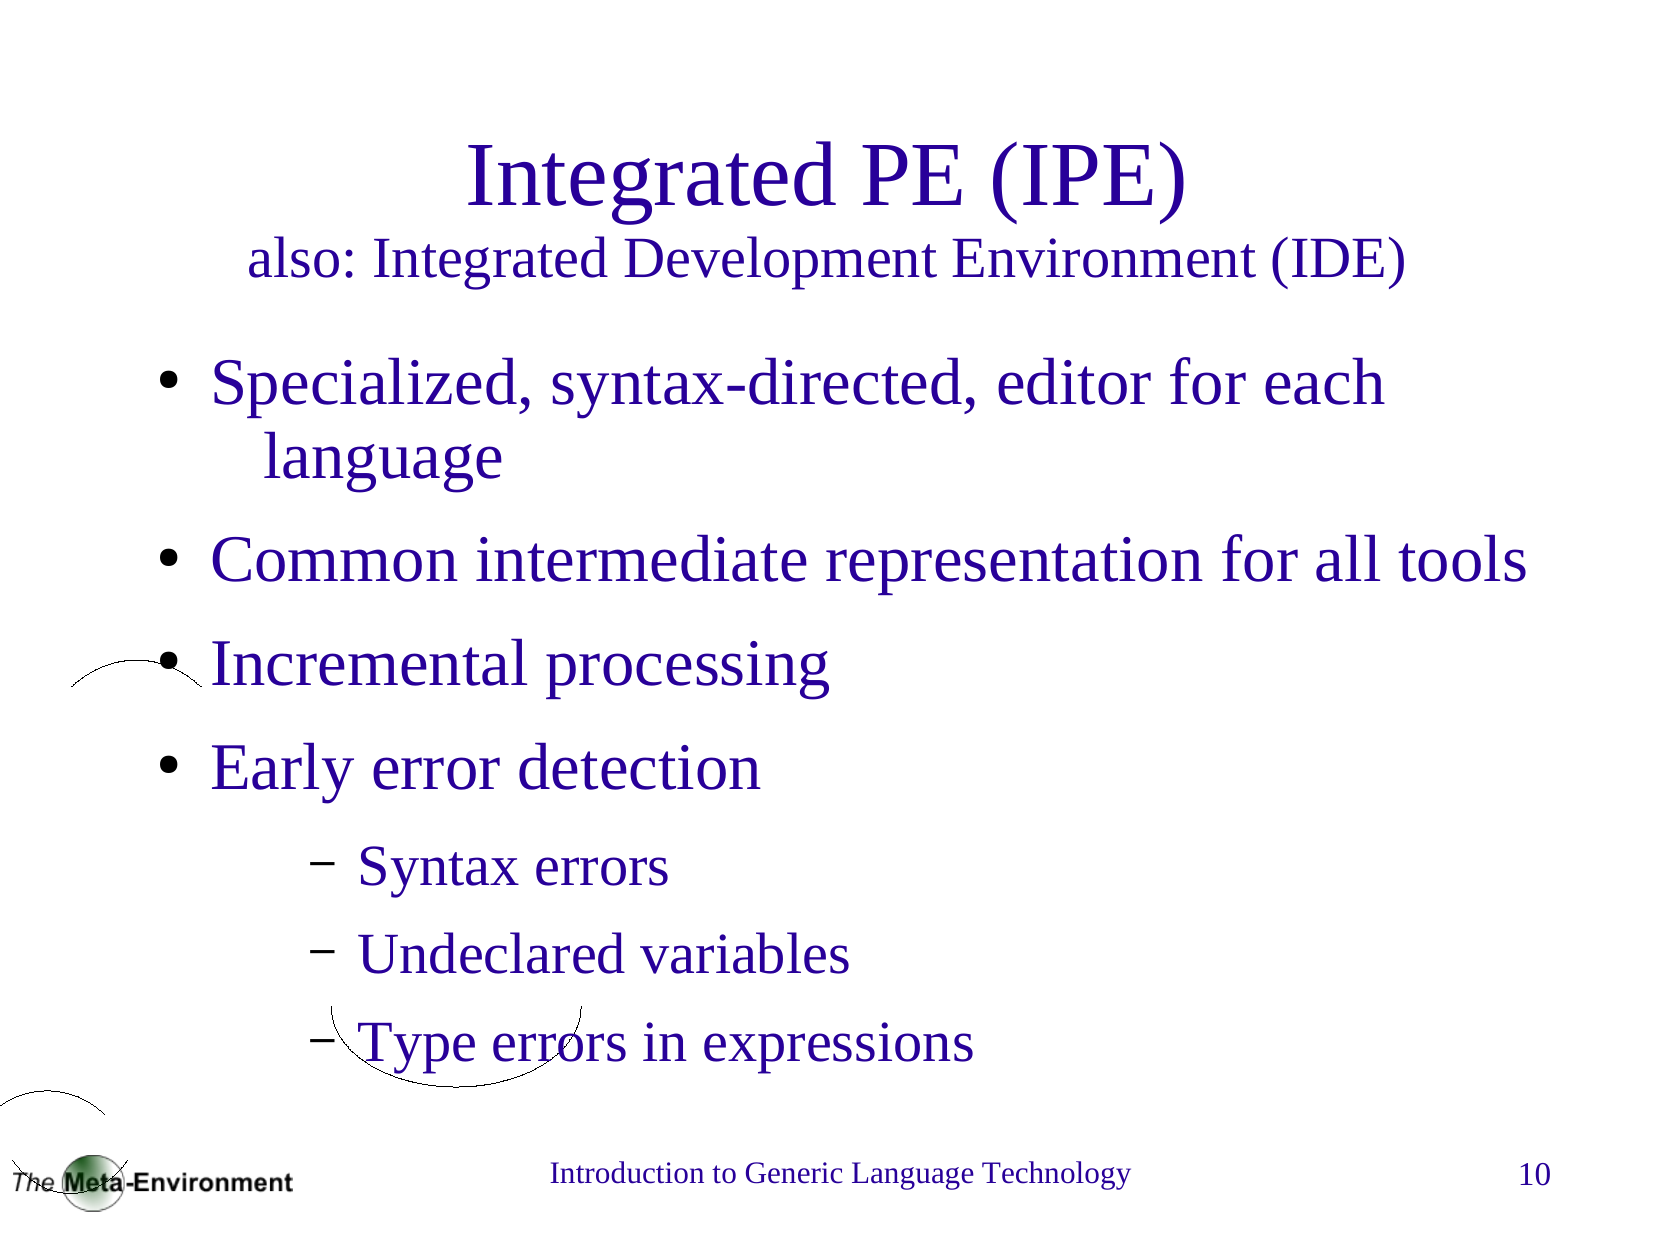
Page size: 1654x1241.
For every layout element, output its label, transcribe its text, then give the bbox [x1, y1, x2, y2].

title Integrated PE (IPE) also: Integrated Development Environment (IDE) [121, 102, 1534, 311]
picture [13, 1155, 293, 1212]
list Specialized, syntax-directed, editor for each language Common intermediate representation for all tools Incremental processing Early error detection Syntax errors Undeclared variables Type errors in expressions [121, 344, 1534, 1127]
